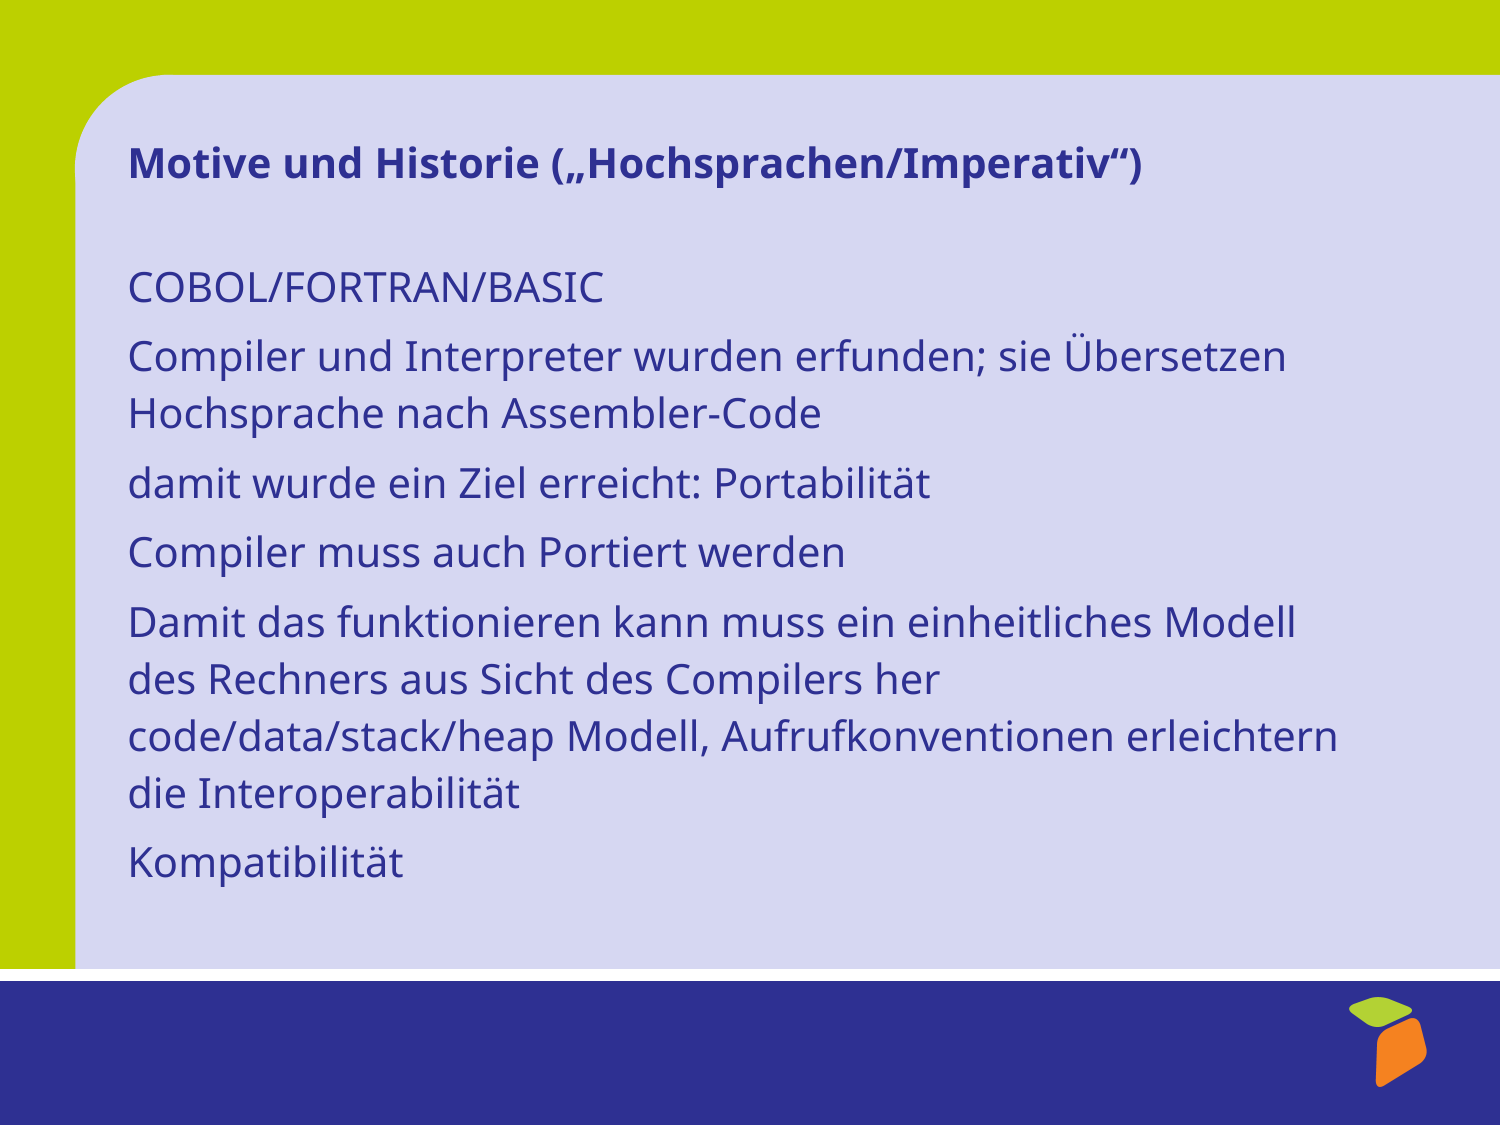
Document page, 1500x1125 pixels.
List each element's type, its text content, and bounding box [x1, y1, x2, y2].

title Motive und Historie („Hochsprachen/Imperativ“) [112, 112, 1388, 213]
list COBOL/FORTRAN/BASIC Compiler und Interpreter wurden erfunden; sie Übersetzen Hochsprache nach Assembler-Code damit wurde ein Ziel erreicht: Portabilität Compiler muss auch Portiert werden Damit das funktionieren kann muss ein einheitliches Modell des Rechners aus Sicht des Compilers her code/data/stack/heap Modell, Aufrufkonventionen erleichtern die Interoperabilität Kompatibilität [112, 249, 1388, 1038]
picture [0, 981, 1500, 1125]
